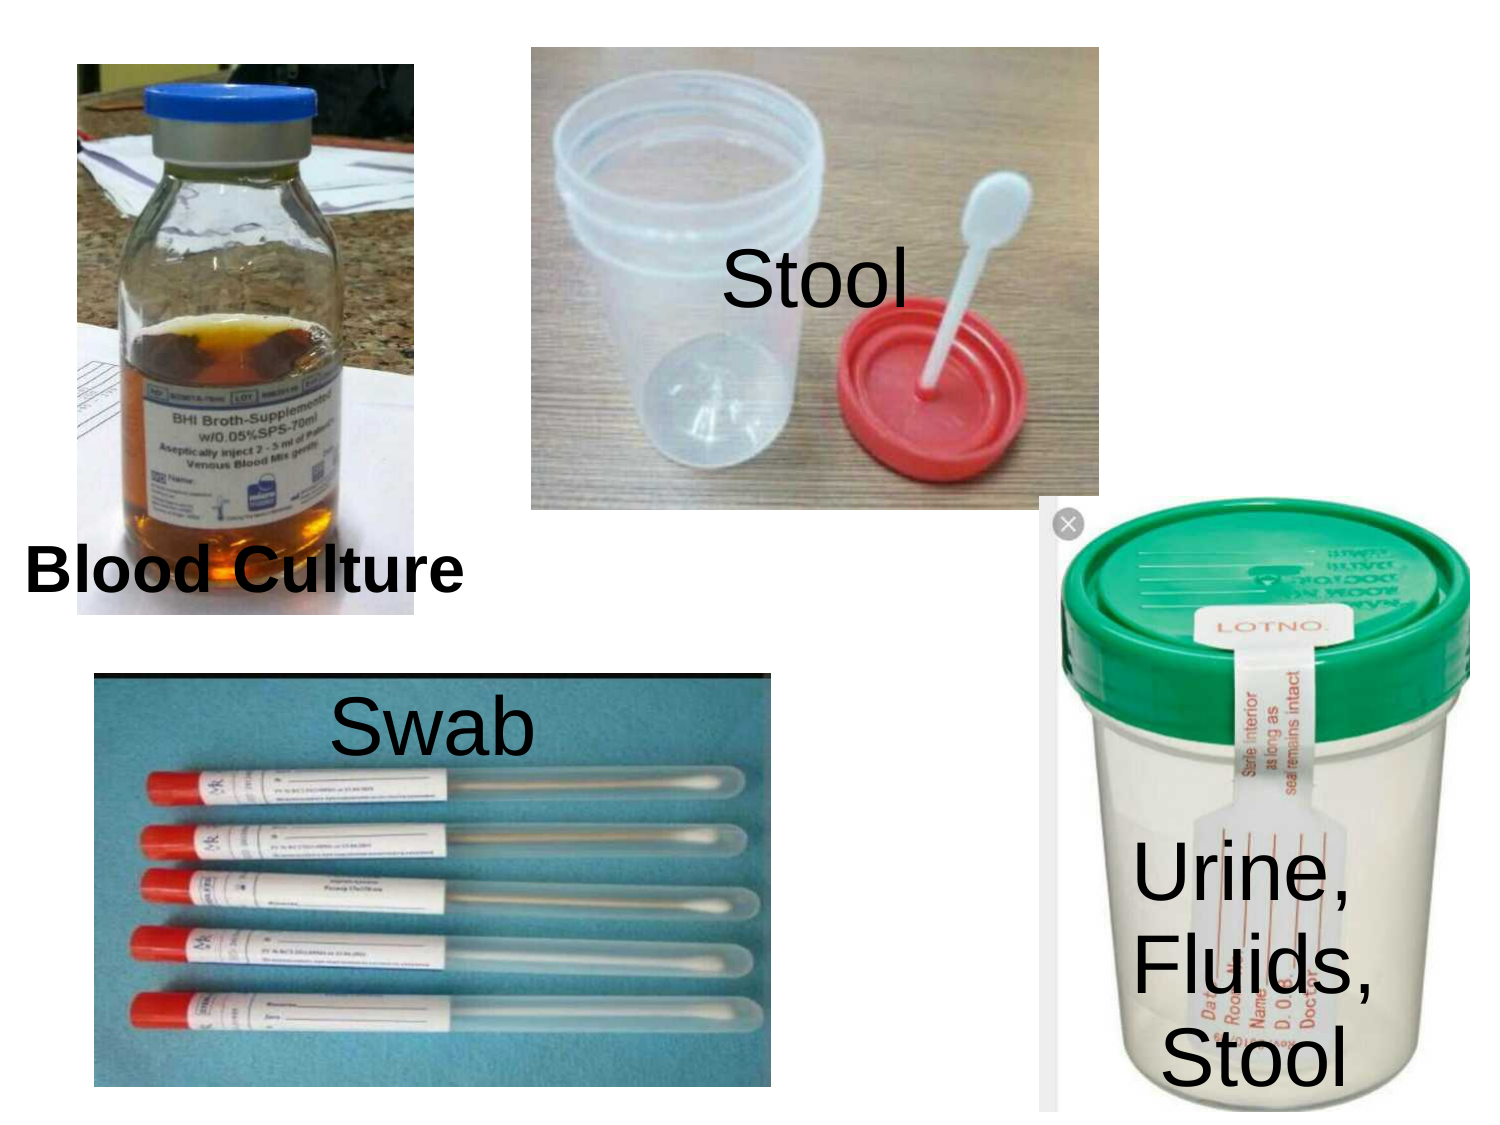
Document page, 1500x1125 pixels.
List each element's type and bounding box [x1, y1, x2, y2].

picture [531, 47, 1470, 1112]
picture [94, 673, 771, 1087]
picture [77, 64, 414, 615]
